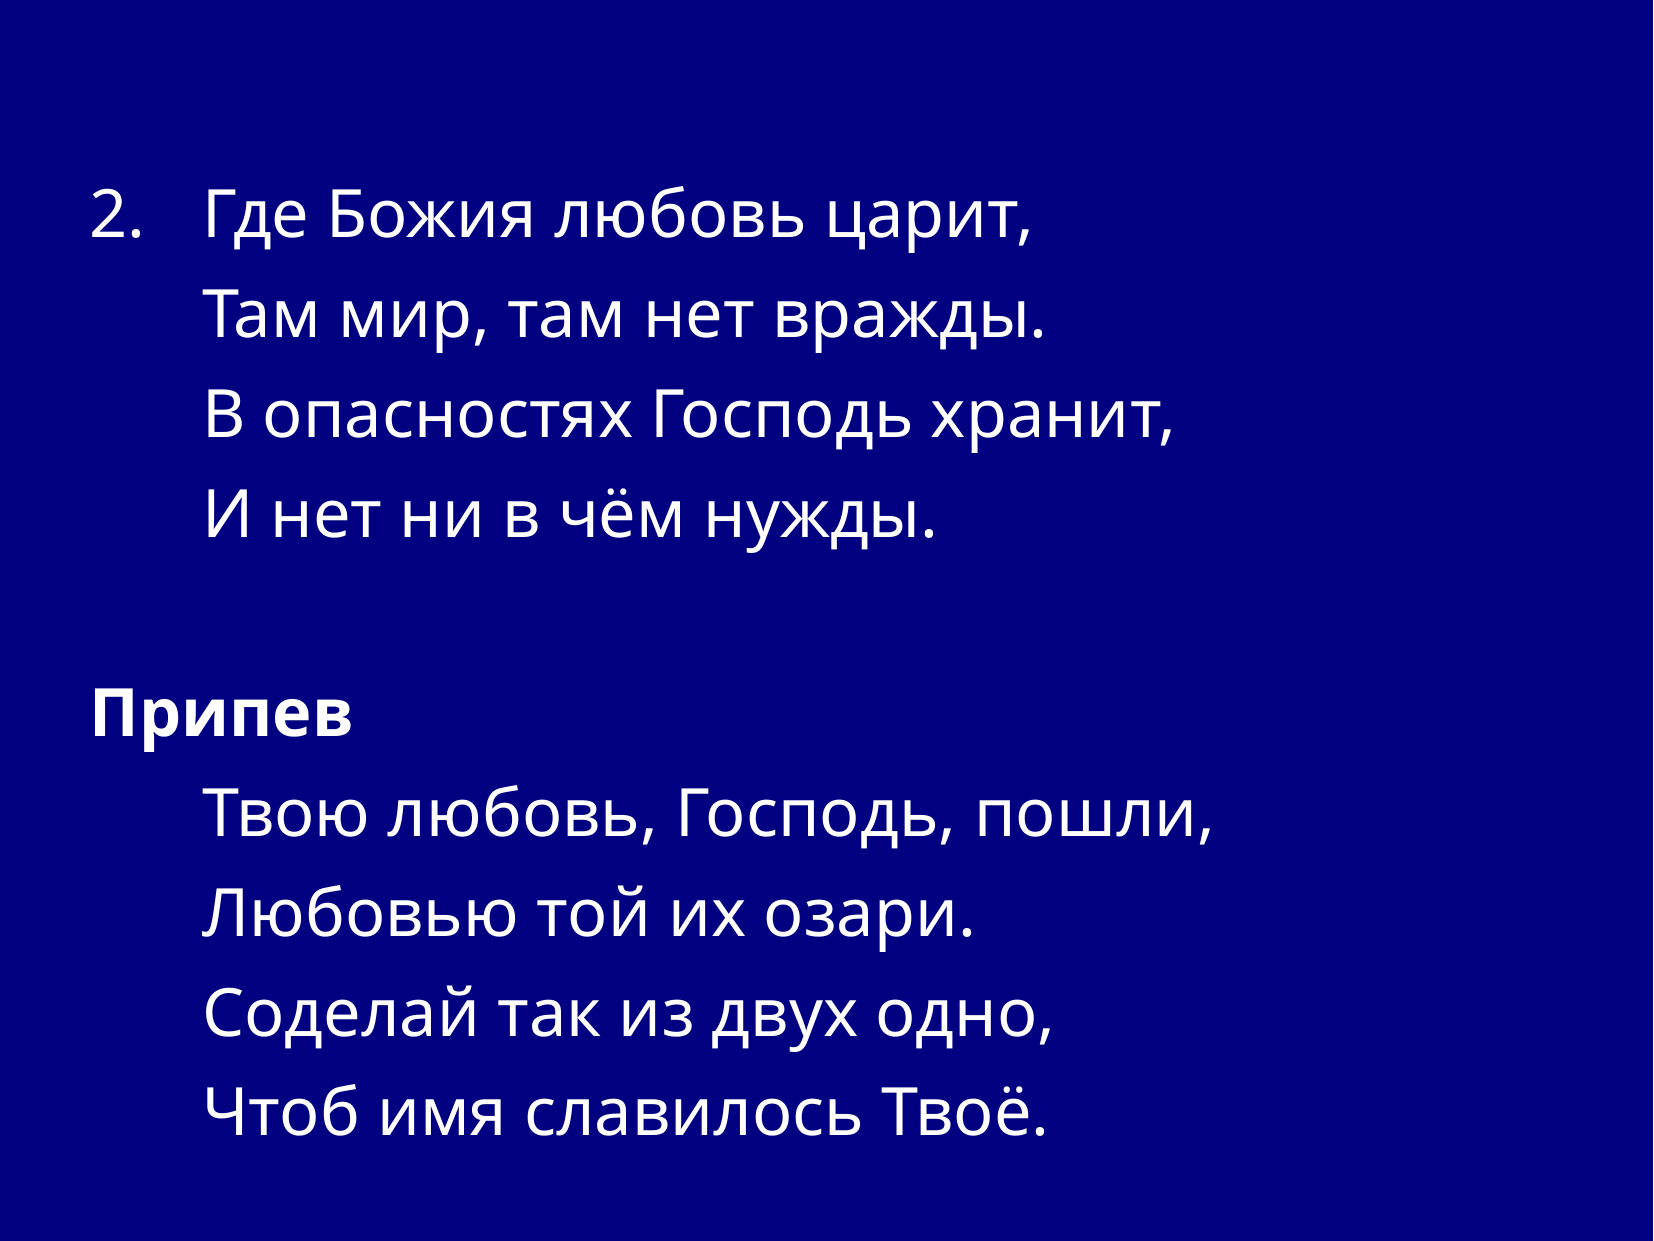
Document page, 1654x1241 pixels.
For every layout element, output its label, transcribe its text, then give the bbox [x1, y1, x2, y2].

text_box 2. Где Божия любовь царит, Там мир, там нет вражды. В опасностях Господь хранит, И нет ни в чём нужды. Припев Твою любовь, Господь, пошли, Любовью той их озари. Соделай так из двух одно, Чтоб имя славилось Твоё. [75, 150, 1576, 1163]
